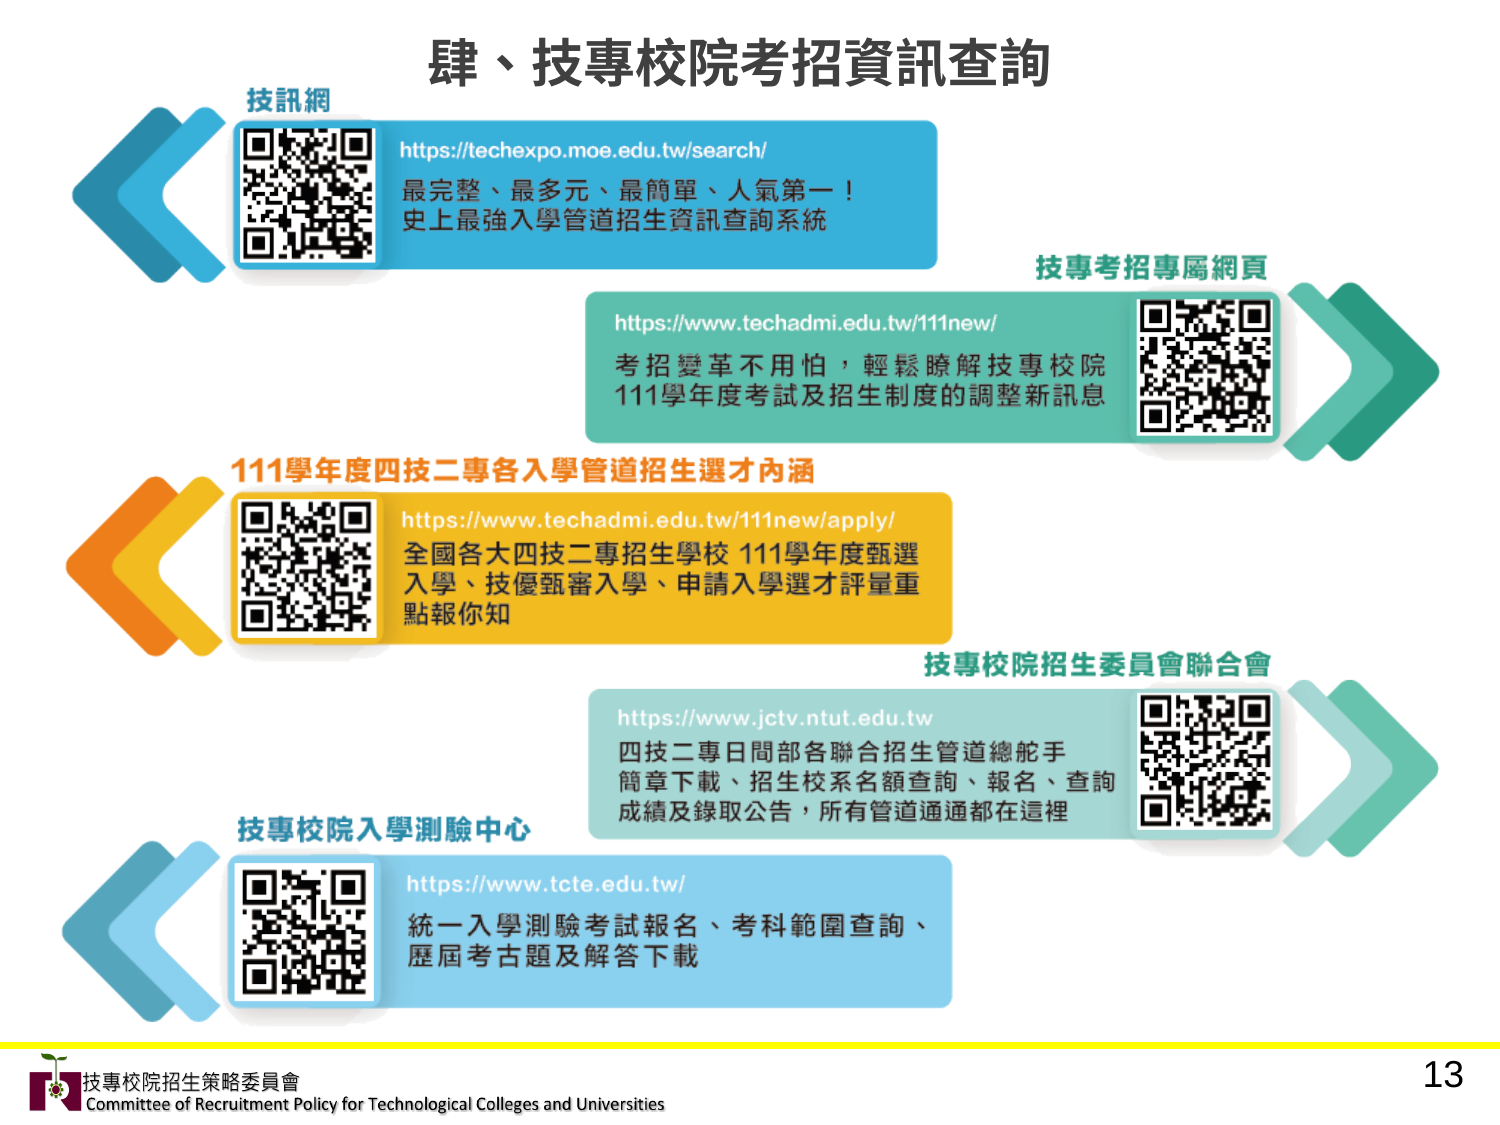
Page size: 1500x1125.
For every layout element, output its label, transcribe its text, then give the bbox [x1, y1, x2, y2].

picture [29, 1052, 668, 1118]
text_box 肆、技專校院考招資訊查詢 [305, 22, 1173, 100]
picture [55, 45, 1478, 1029]
